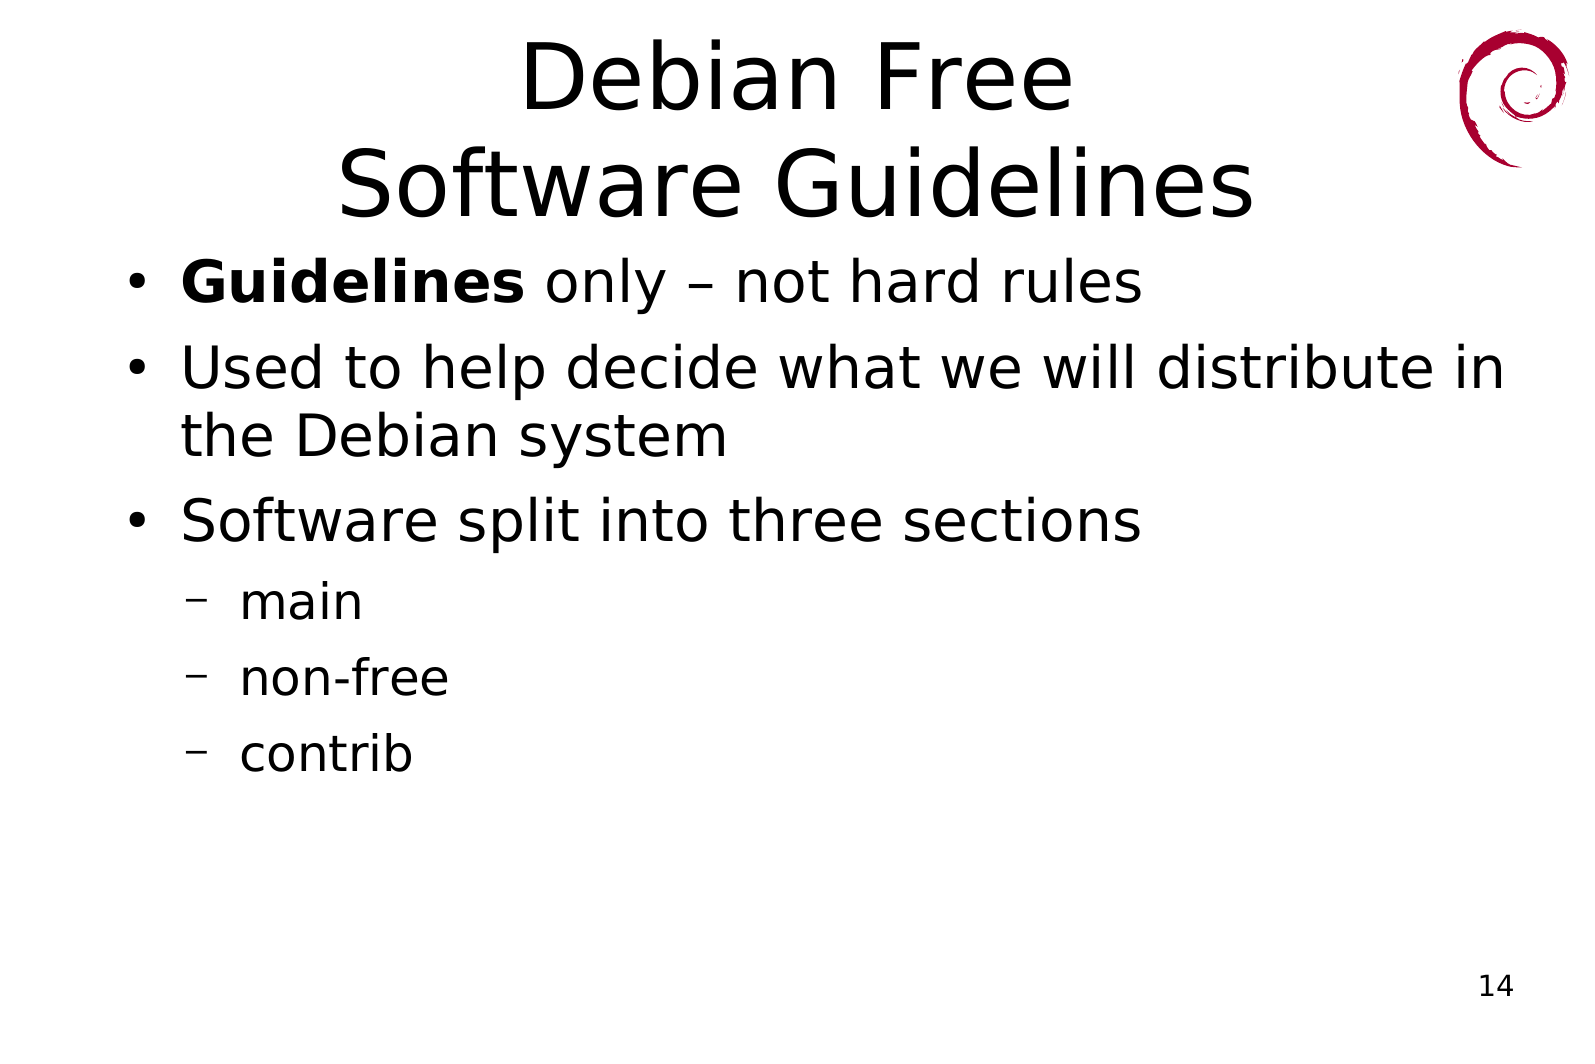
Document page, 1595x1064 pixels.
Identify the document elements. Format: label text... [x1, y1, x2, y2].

title Debian Free Software Guidelines [79, 24, 1515, 239]
list Guidelines only – not hard rules Used to help decide what we will distribute in the Debian system Software split into three sections main non-free contrib [79, 248, 1515, 784]
